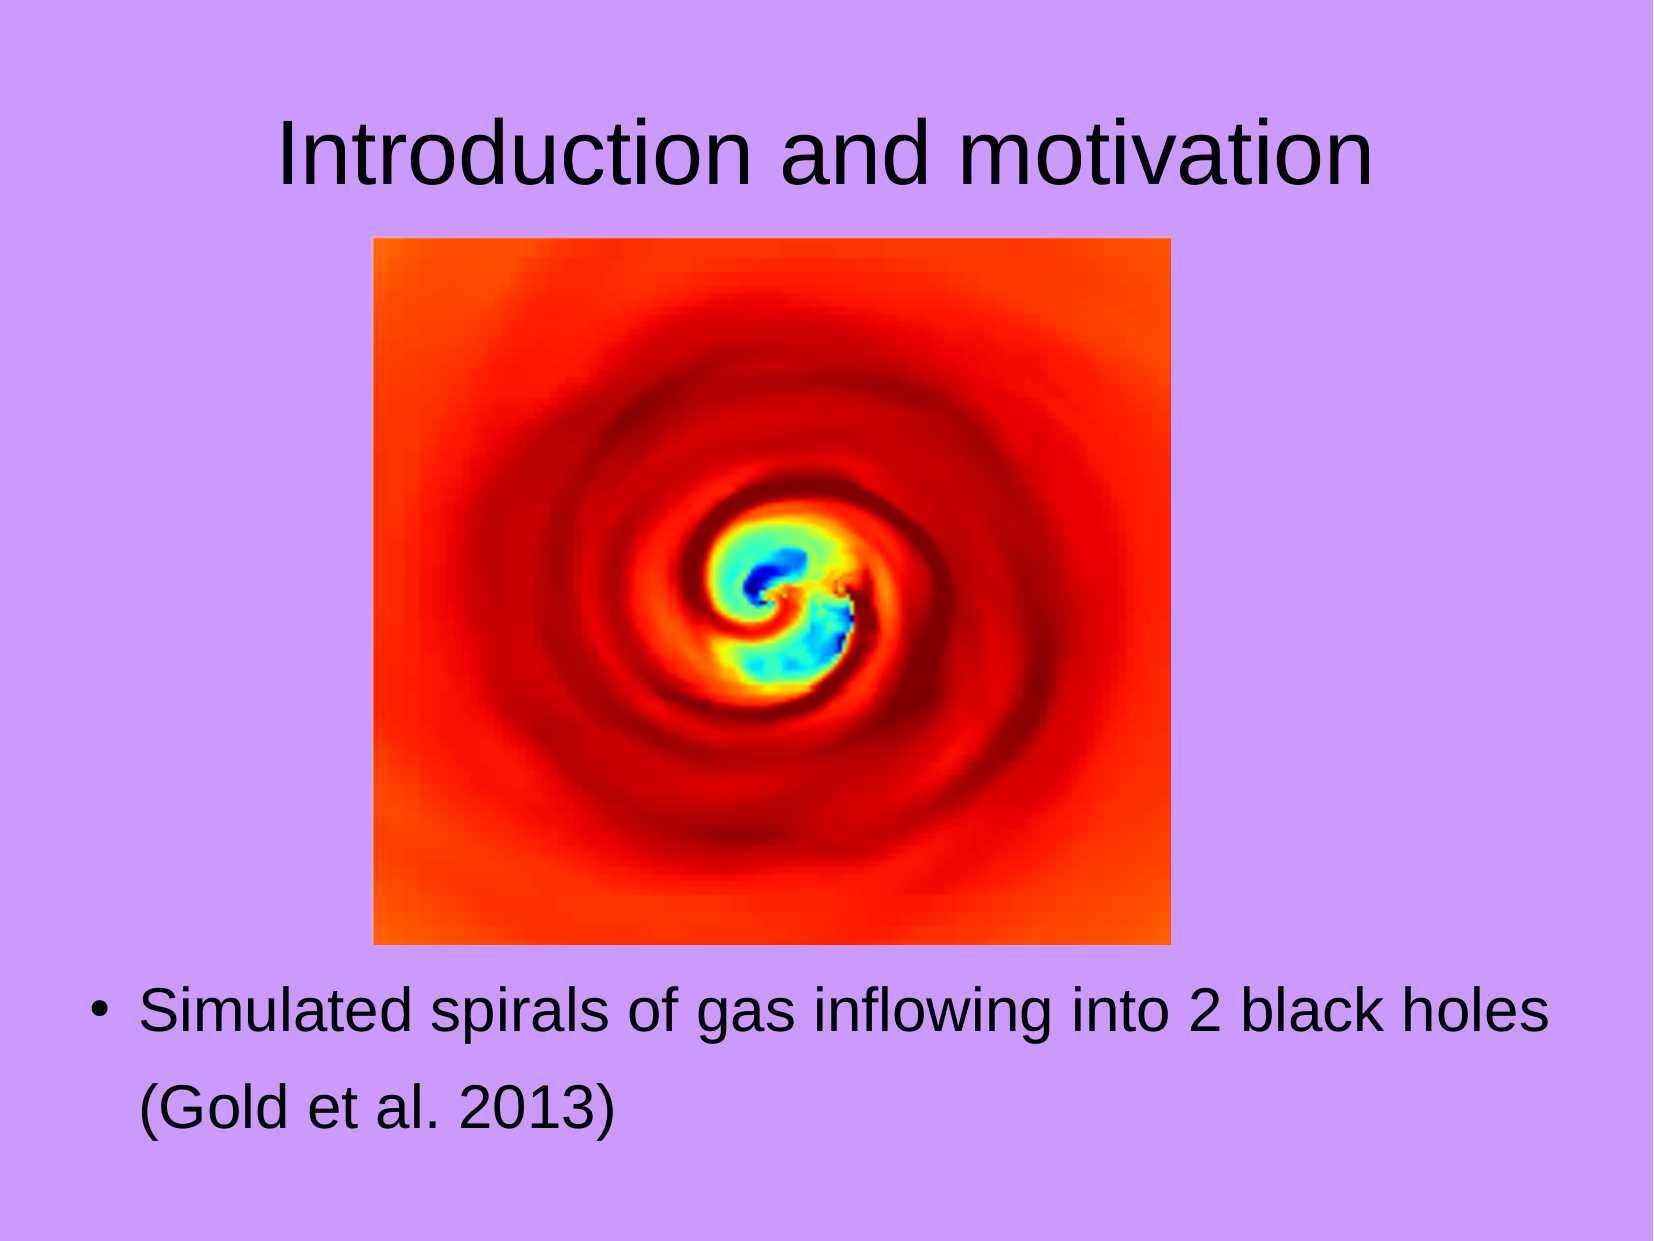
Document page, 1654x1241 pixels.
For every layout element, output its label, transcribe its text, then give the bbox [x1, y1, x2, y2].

list Simulated spirals of gas inflowing into 2 black holes (Gold et al. 2013) [72, 975, 1561, 1210]
picture [370, 235, 1171, 946]
title Introduction and motivation [82, 49, 1571, 257]
